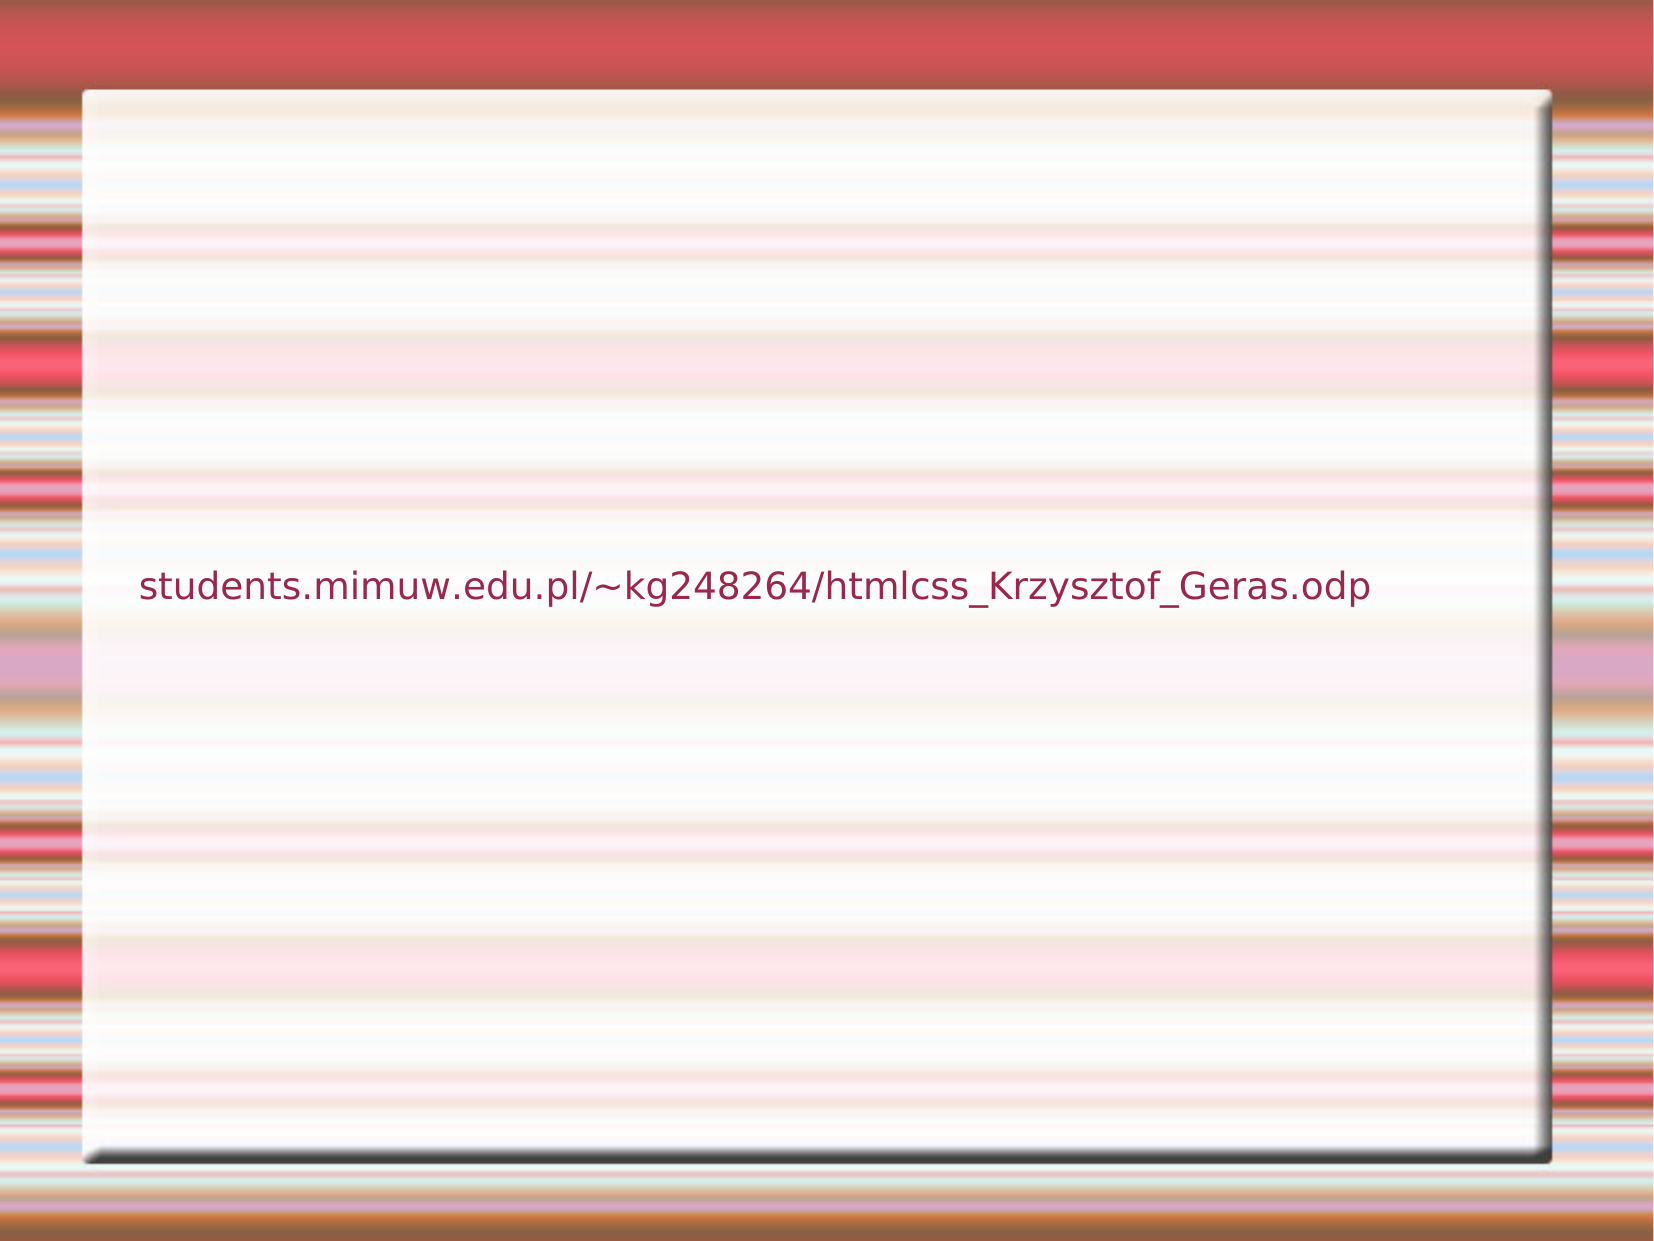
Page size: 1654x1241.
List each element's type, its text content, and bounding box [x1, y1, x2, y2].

text_box students.mimuw.edu.pl/~kg248264/htmlcss_Krzysztof_Geras.odp [118, 551, 1506, 622]
picture [0, 0, 1654, 1241]
